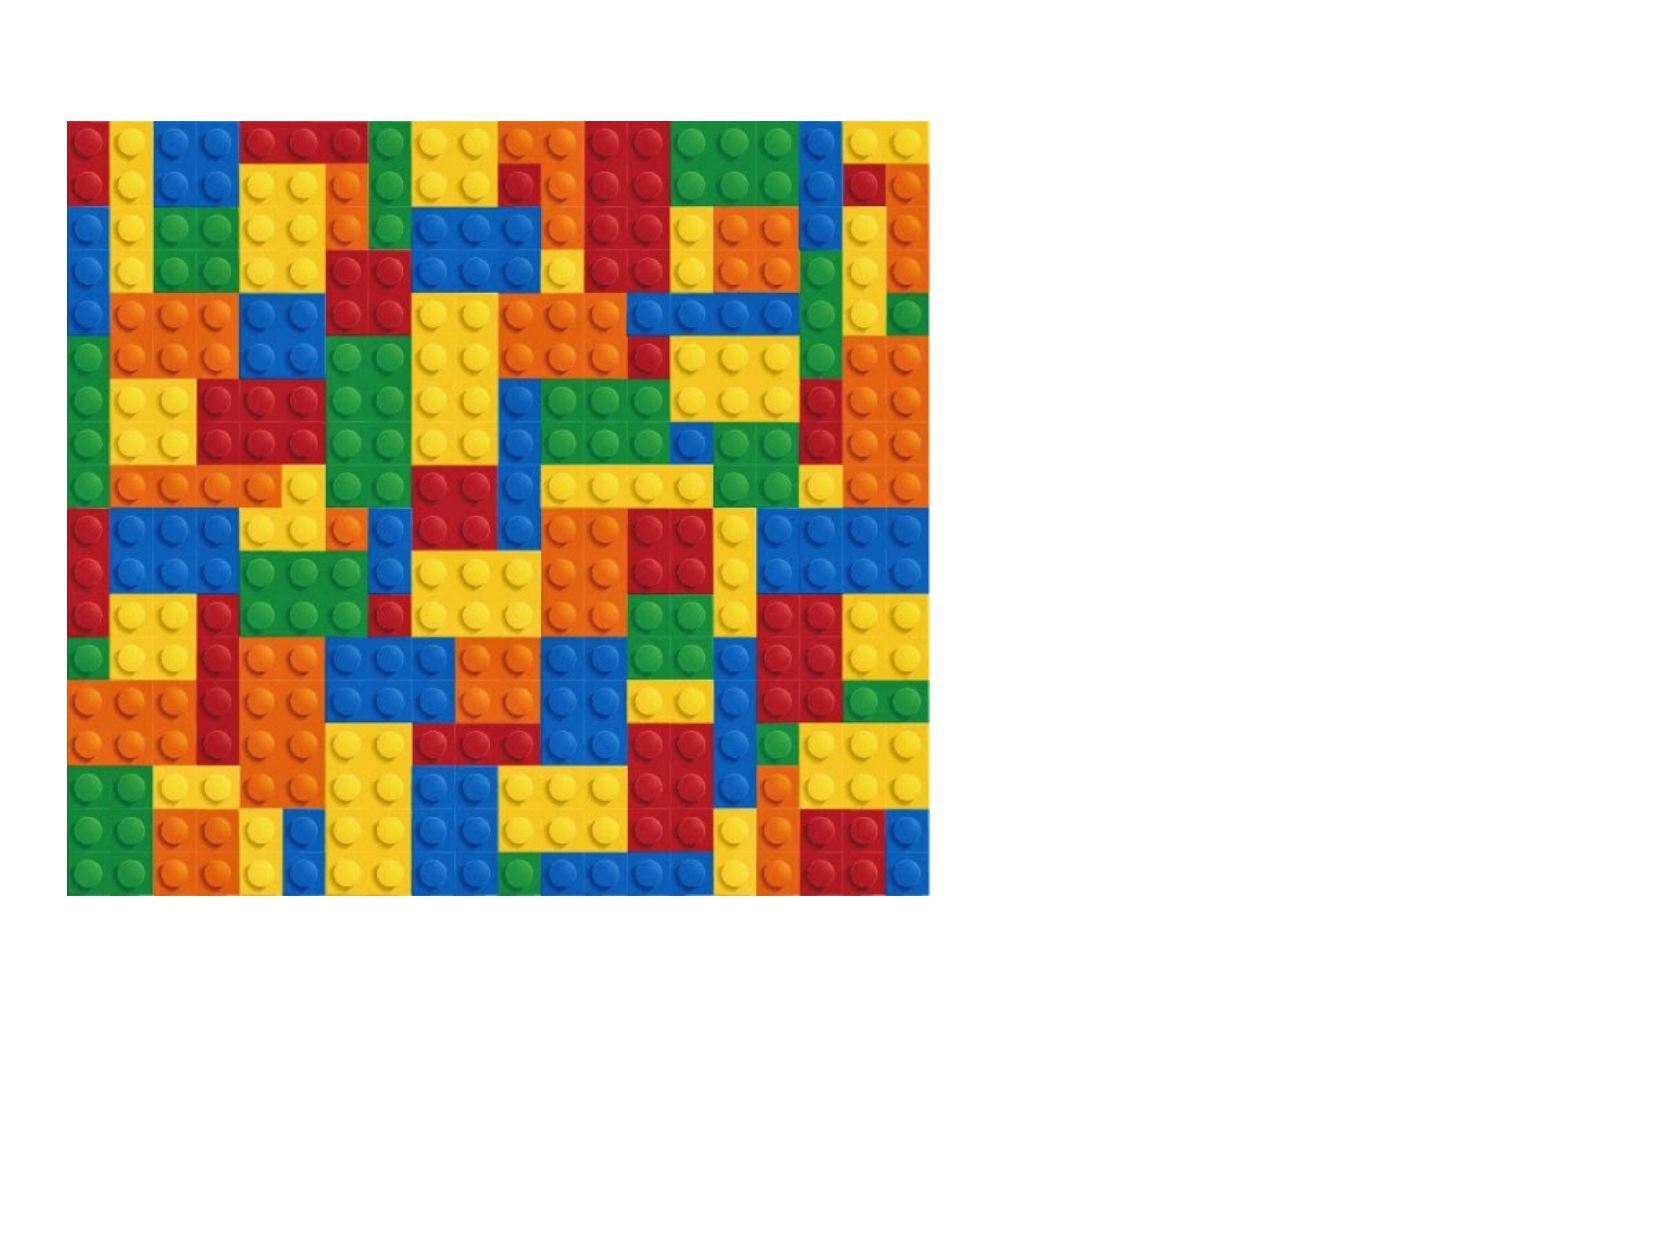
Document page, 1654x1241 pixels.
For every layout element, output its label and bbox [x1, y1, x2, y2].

picture [67, 121, 930, 897]
